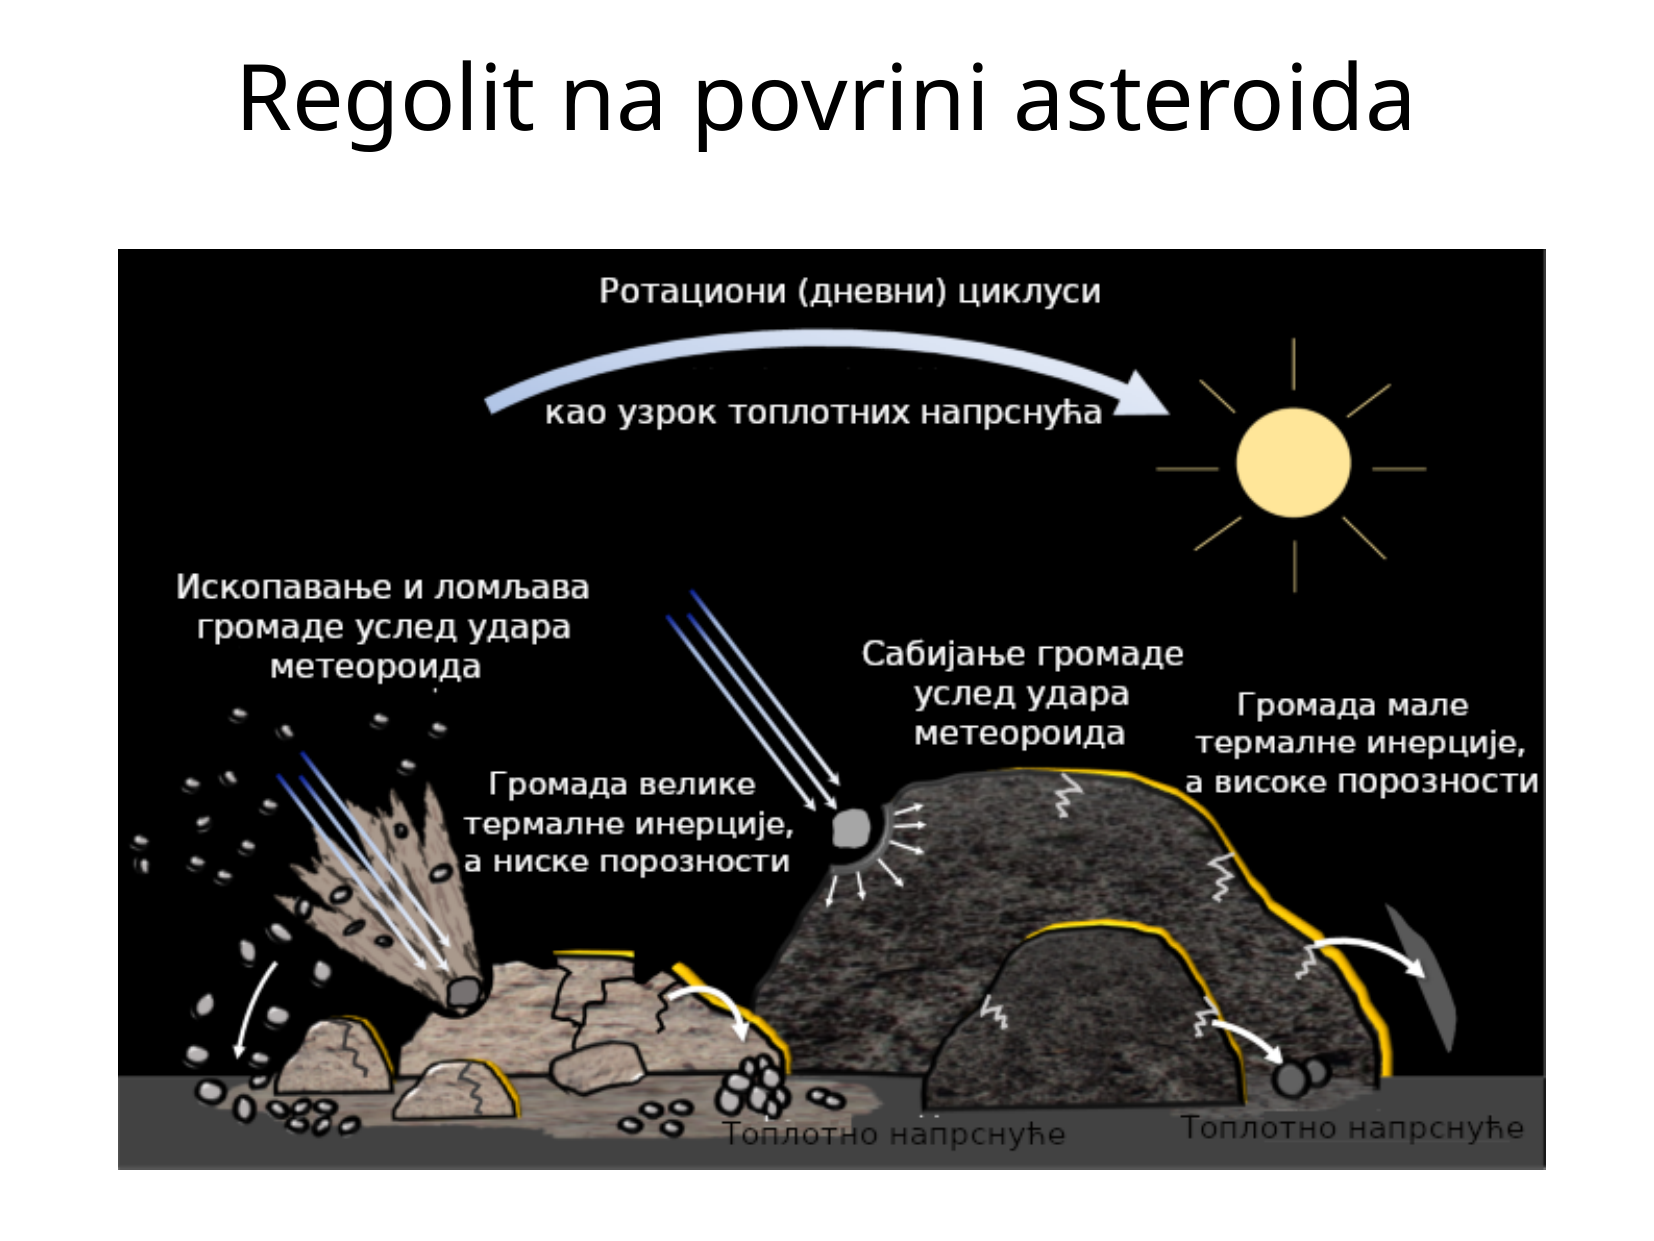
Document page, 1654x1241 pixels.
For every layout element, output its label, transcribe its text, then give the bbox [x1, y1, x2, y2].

picture [118, 249, 1546, 1171]
title Regolit na povrini asteroida [82, 30, 1571, 161]
